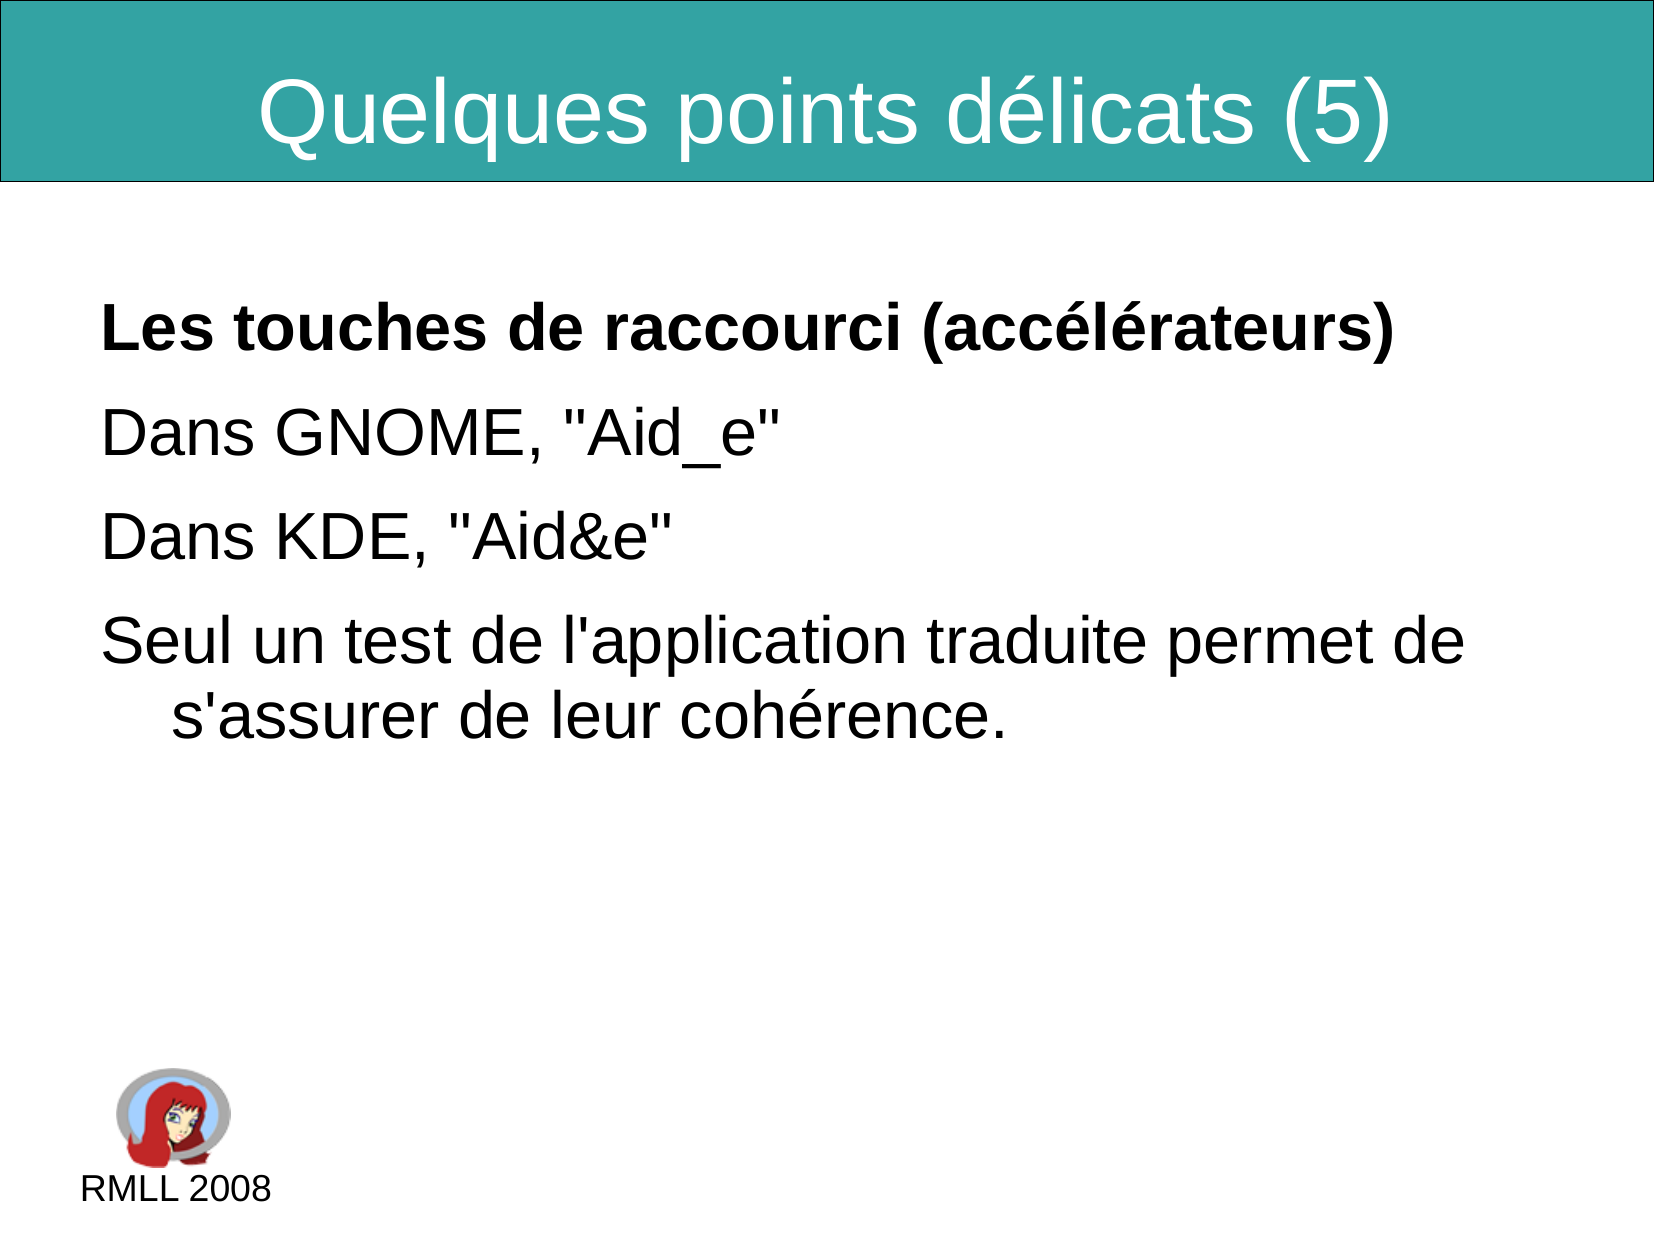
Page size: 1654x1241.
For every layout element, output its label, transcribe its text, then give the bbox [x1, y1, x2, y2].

picture [116, 1068, 231, 1168]
list Les touches de raccourci (accélérateurs) Dans GNOME, "Aid_e" Dans KDE, "Aid&e" Seul un test de l'application traduite permet de s'assurer de leur cohérence. [82, 290, 1571, 797]
title Quelques points délicats (5) [82, 8, 1571, 216]
